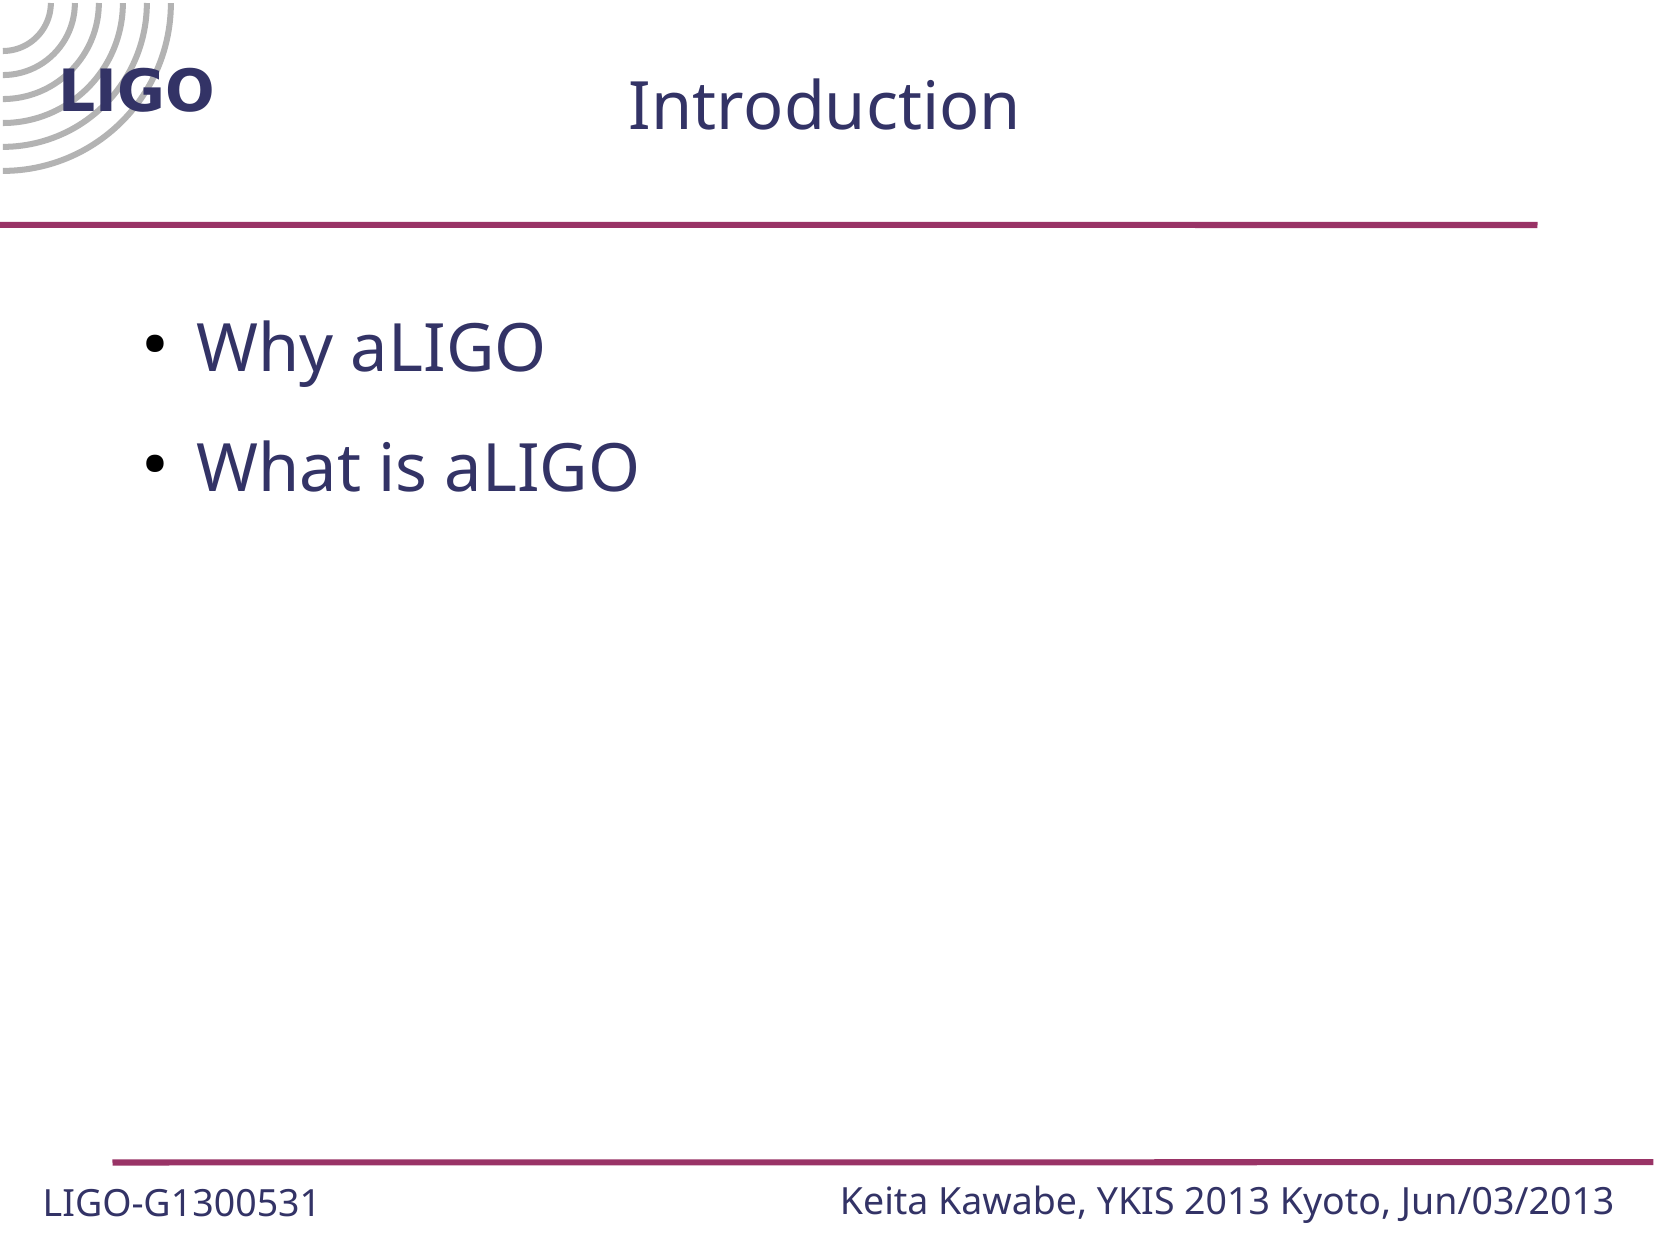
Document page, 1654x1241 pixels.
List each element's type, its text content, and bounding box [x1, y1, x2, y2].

list Why aLIGO What is aLIGO [125, 300, 1538, 1020]
title Introduction [187, 0, 1463, 208]
